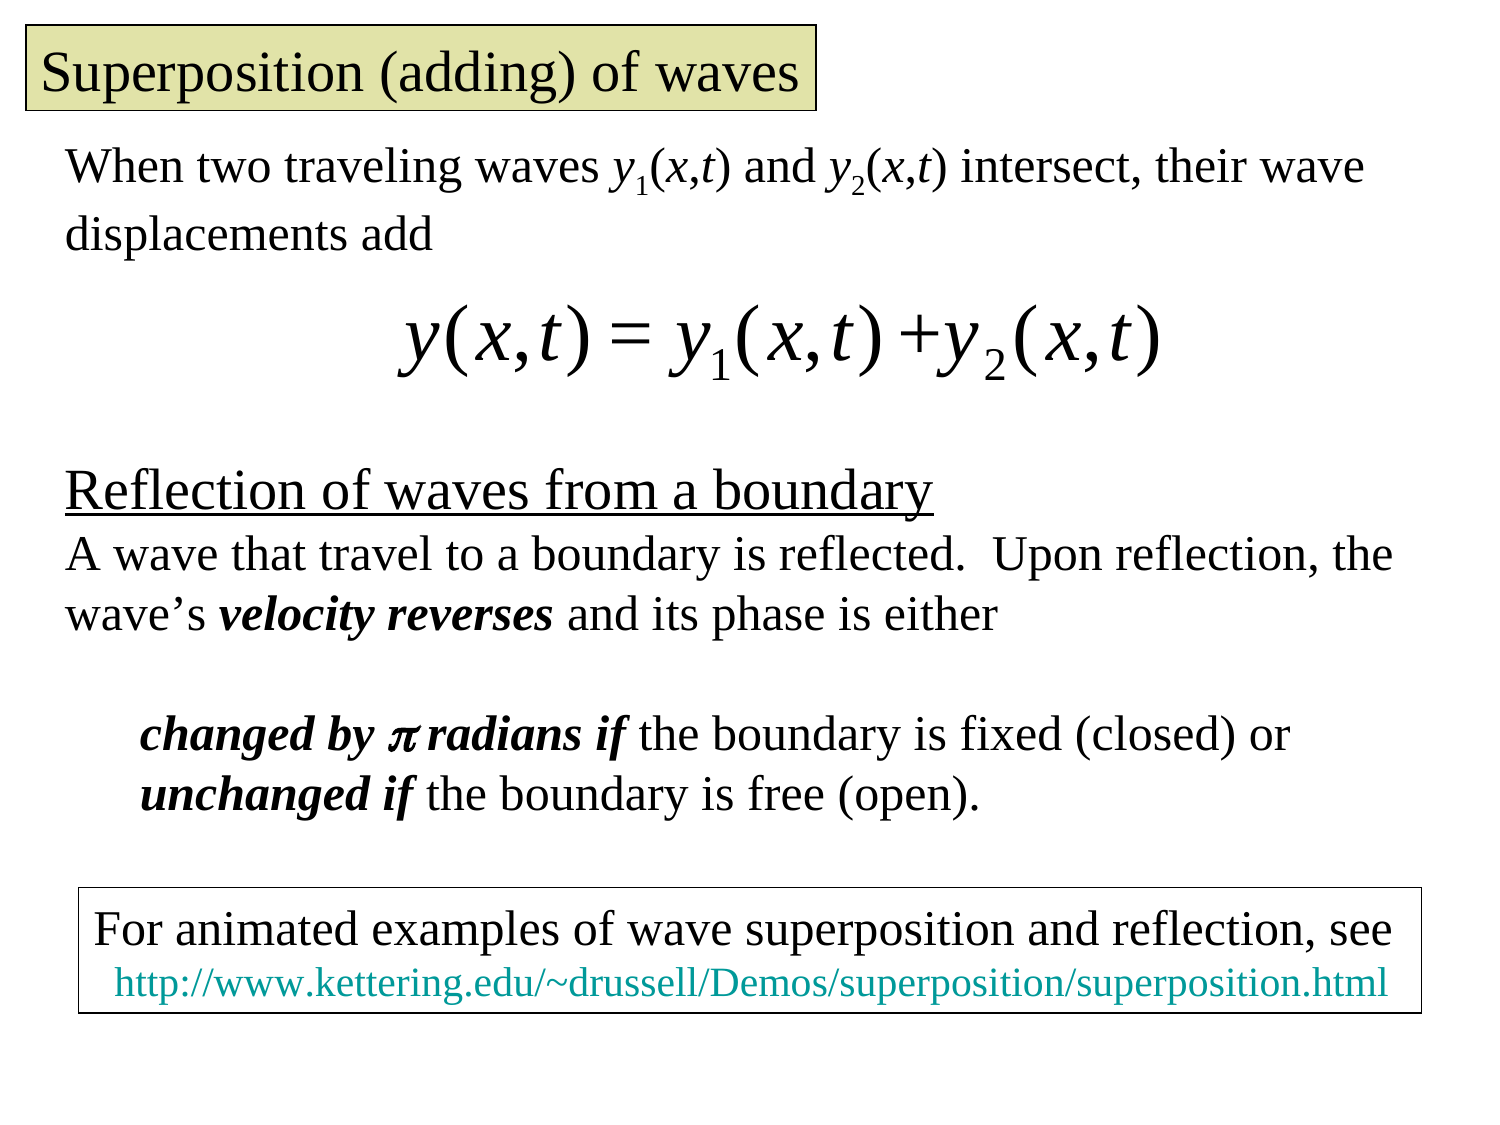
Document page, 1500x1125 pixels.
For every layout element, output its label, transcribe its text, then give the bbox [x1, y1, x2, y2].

text_box For animated examples of wave superposition and reflection, see http://www.kettering.edu/~drussell/Demos/superposition/superposition.html [78, 887, 1422, 1013]
text_box Superposition (adding) of waves [25, 24, 816, 111]
text_box When two traveling waves y1(x,t) and y2(x,t) intersect, their wave displacements add Reflection of waves from a boundary A wave that travel to a boundary is reflected. Upon reflection, the wave’s velocity reverses and its phase is either changed by π radians if the boundary is fixed (closed) or unchanged if the boundary is free (open). [50, 124, 1463, 889]
chart [387, 294, 1167, 388]
